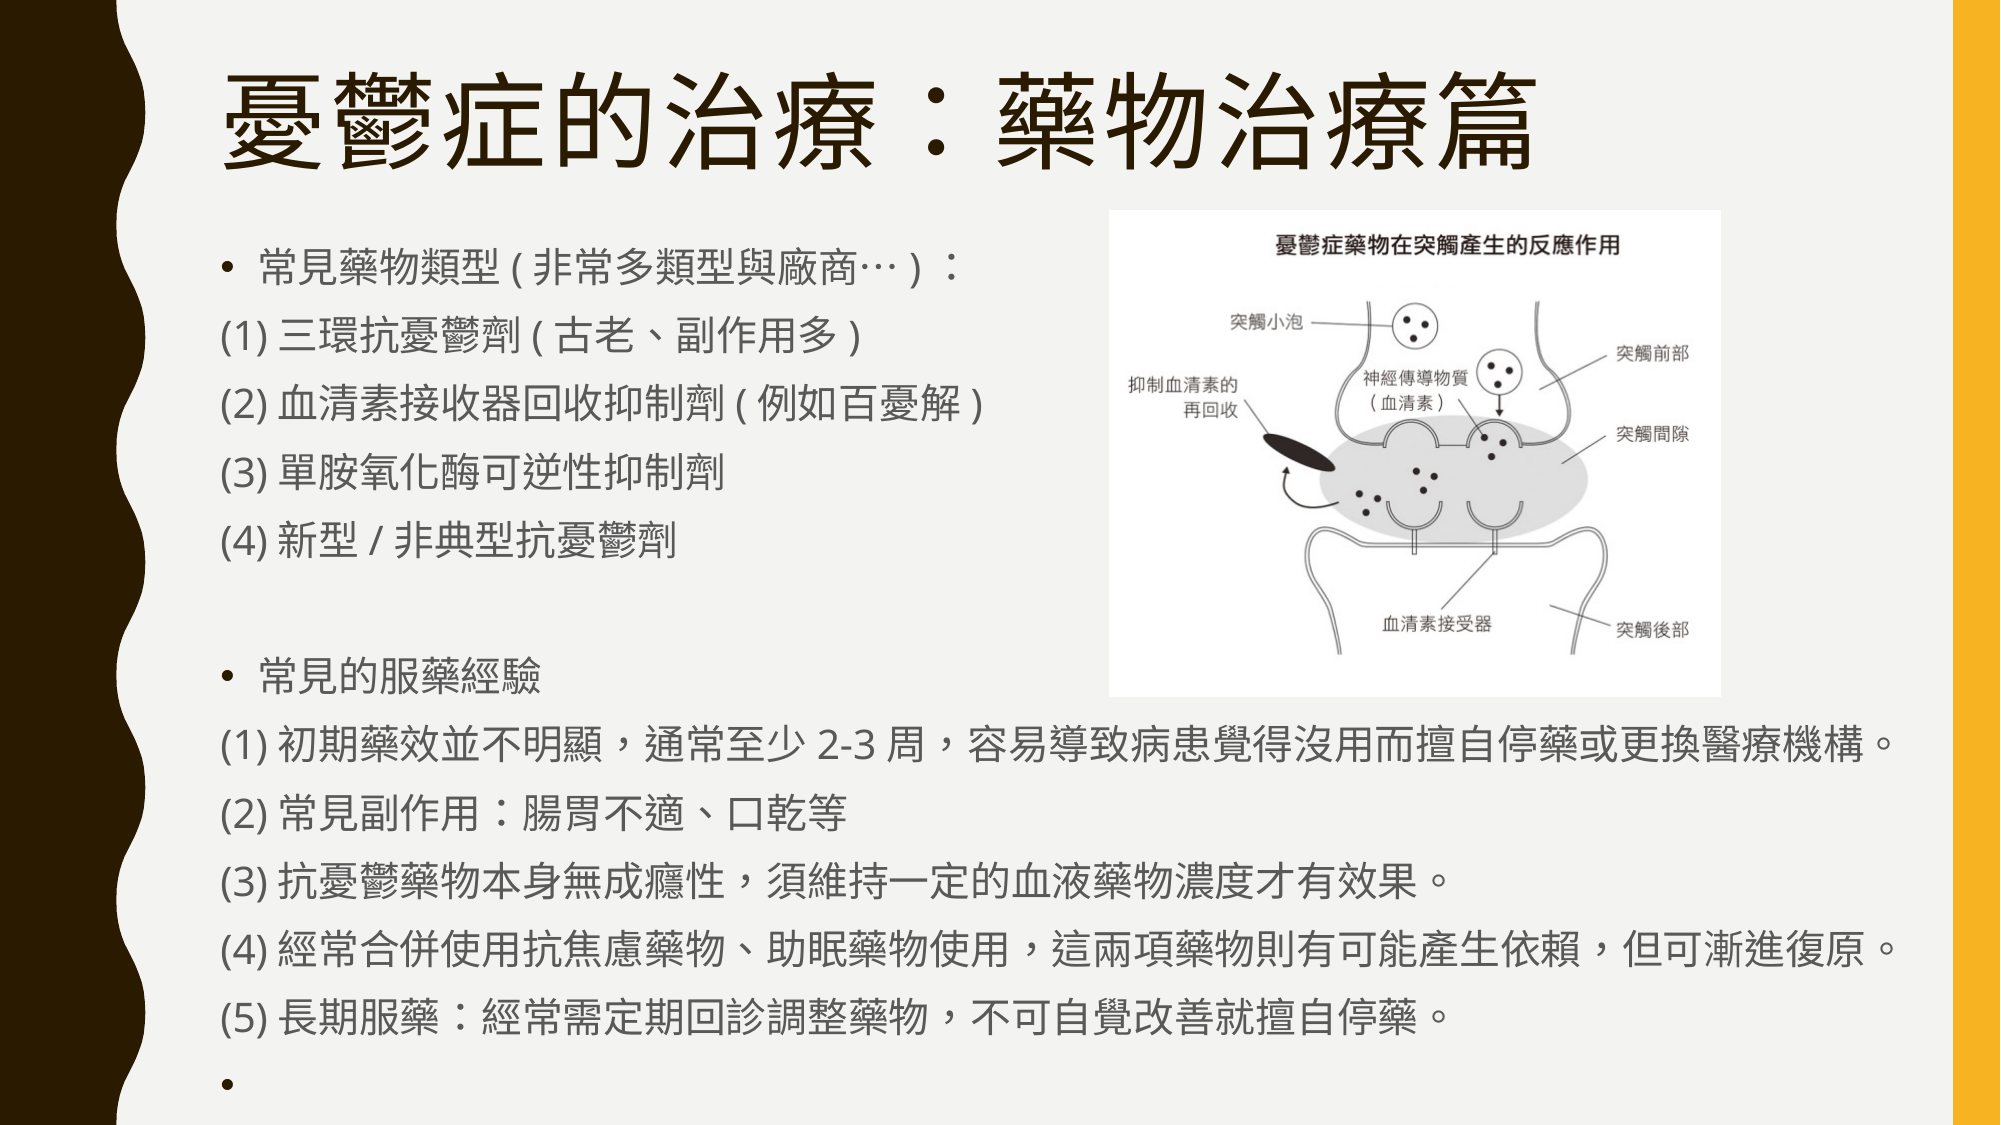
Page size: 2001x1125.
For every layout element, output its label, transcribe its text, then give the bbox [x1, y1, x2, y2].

list 常見藥物類型(非常多類型與廠商…)： (1)三環抗憂鬱劑(古老、副作用多) (2)血清素接收器回收抑制劑(例如百憂解) (3)單胺氧化酶可逆性抑制劑 (4)新型/非典型抗憂鬱劑 常見的服藥經驗 (1)初期藥效並不明顯，通常至少2-3周，容易導致病患覺得沒用而擅自停藥或更換醫療機構。 (2)常見副作用：腸胃不適、口乾等 (3)抗憂鬱藥物本身無成癮性，須維持一定的血液藥物濃度才有效果。 (4)經常合併使用抗焦慮藥物、助眠藥物使用，這兩項藥物則有可能產生依賴，但可漸進復原。 (5)長期服藥：經常需定期回診調整藥物，不可自覺改善就擅自停藥。 [205, 229, 1916, 1085]
picture [1109, 210, 1721, 697]
title 憂鬱症的治療：藥物治療篇 [205, 62, 1876, 229]
